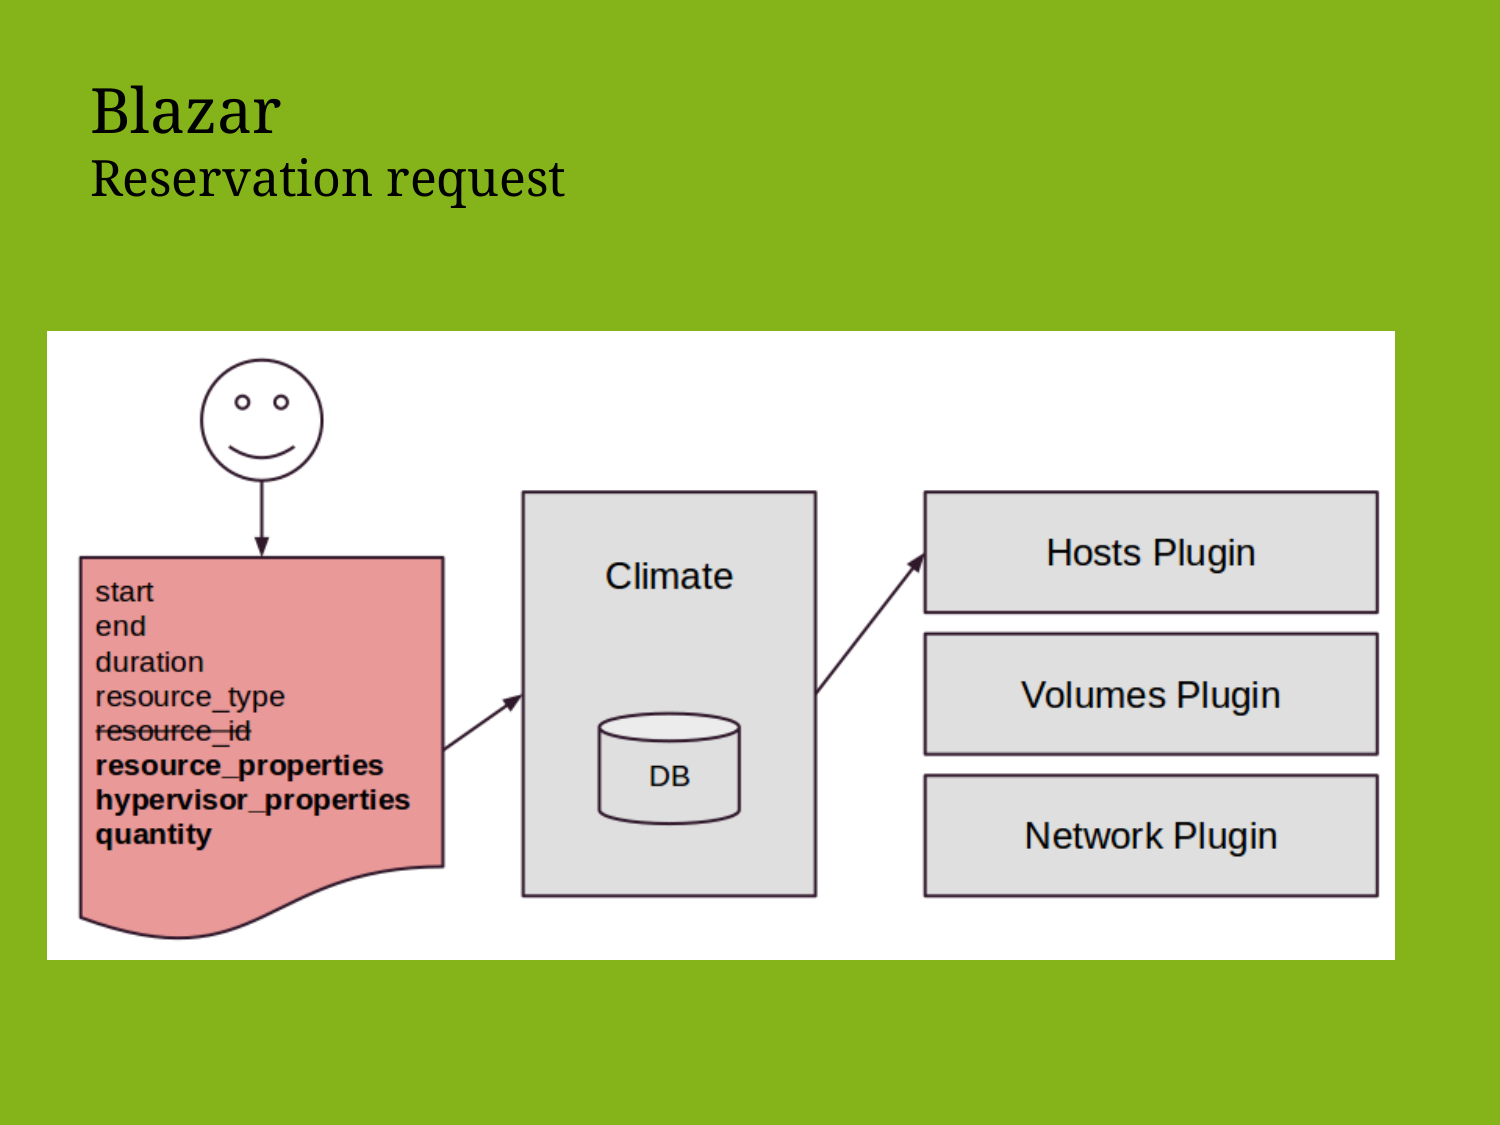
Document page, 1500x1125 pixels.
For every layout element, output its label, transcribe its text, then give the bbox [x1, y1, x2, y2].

title Blazar Reservation request [75, 45, 1426, 233]
picture [47, 331, 1395, 960]
